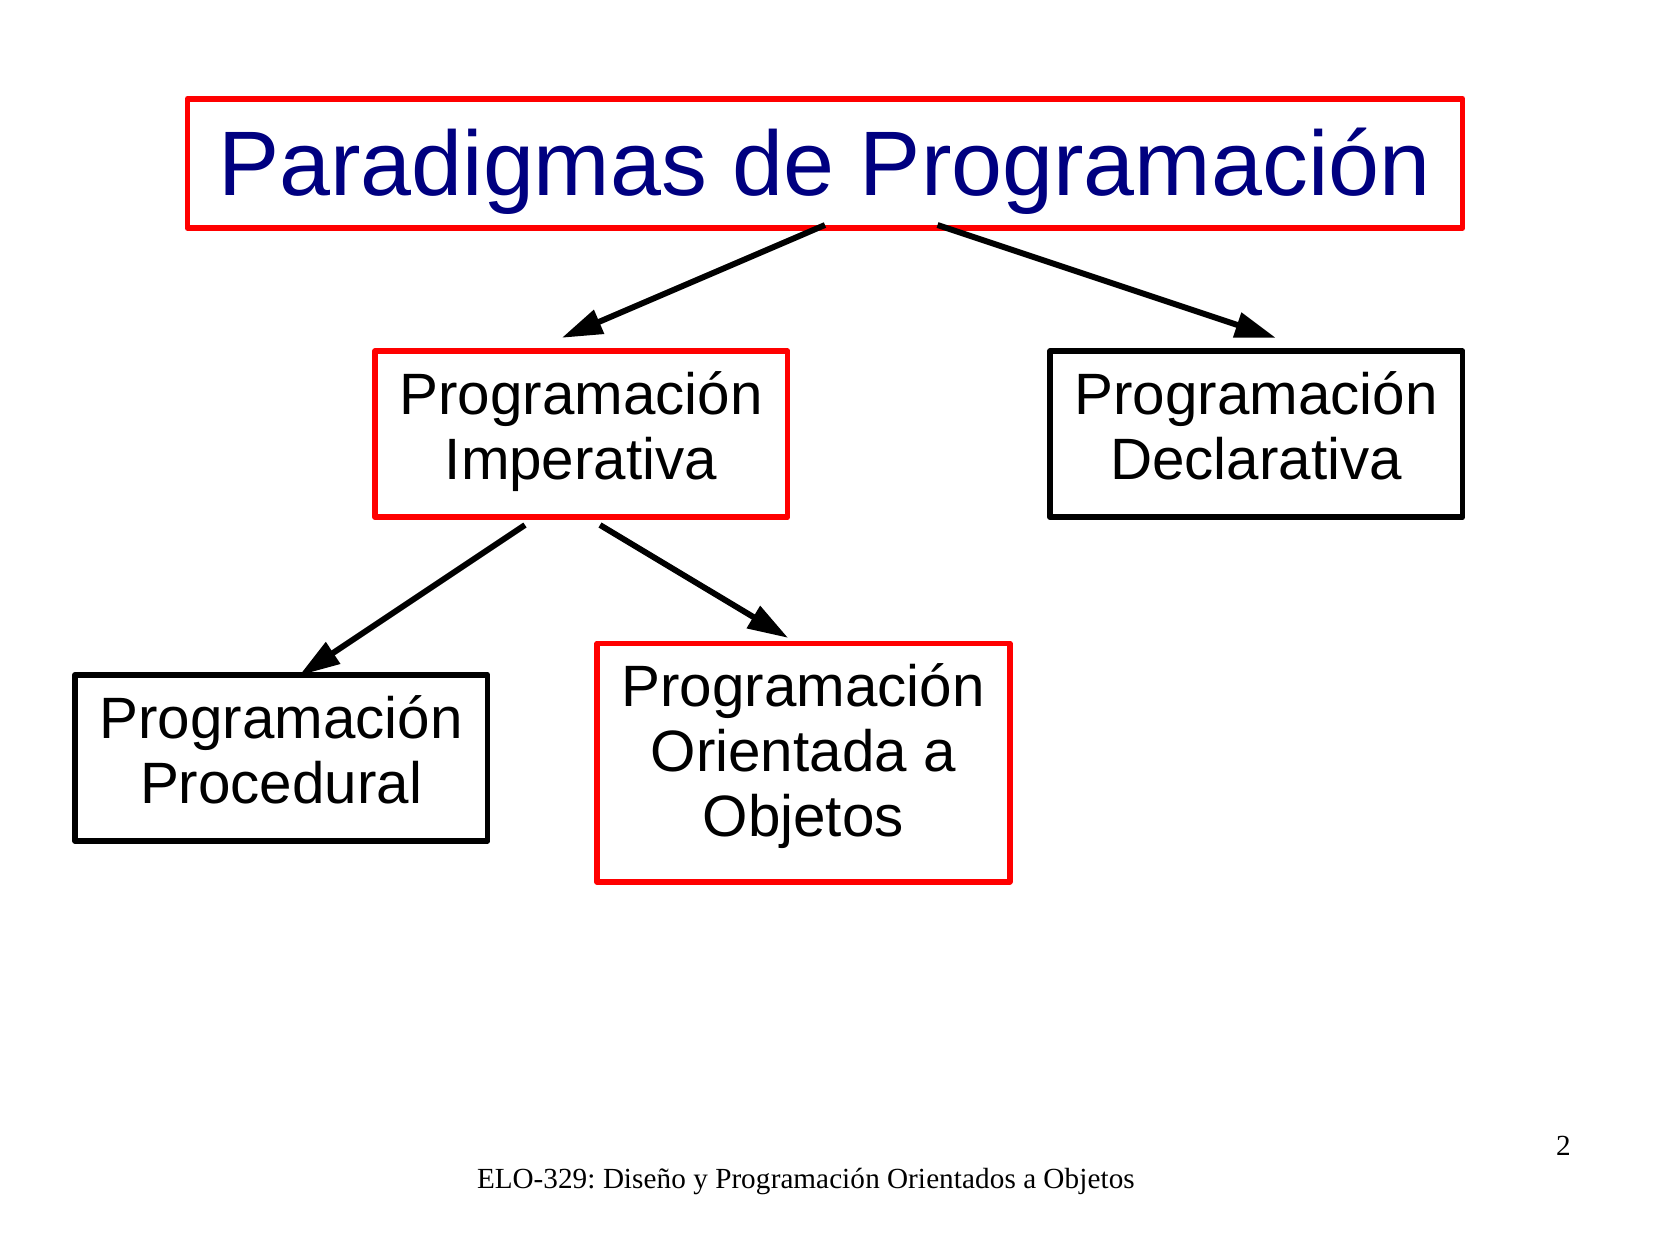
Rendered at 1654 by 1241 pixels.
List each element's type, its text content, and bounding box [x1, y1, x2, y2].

text_box Programación Declarativa [1050, 351, 1463, 518]
text_box Programación Imperativa [375, 351, 788, 518]
title Paradigmas de Programación [187, 98, 1463, 228]
text_box Programación Procedural [75, 675, 488, 841]
text_box Programación Orientada a Objetos [597, 643, 1010, 882]
